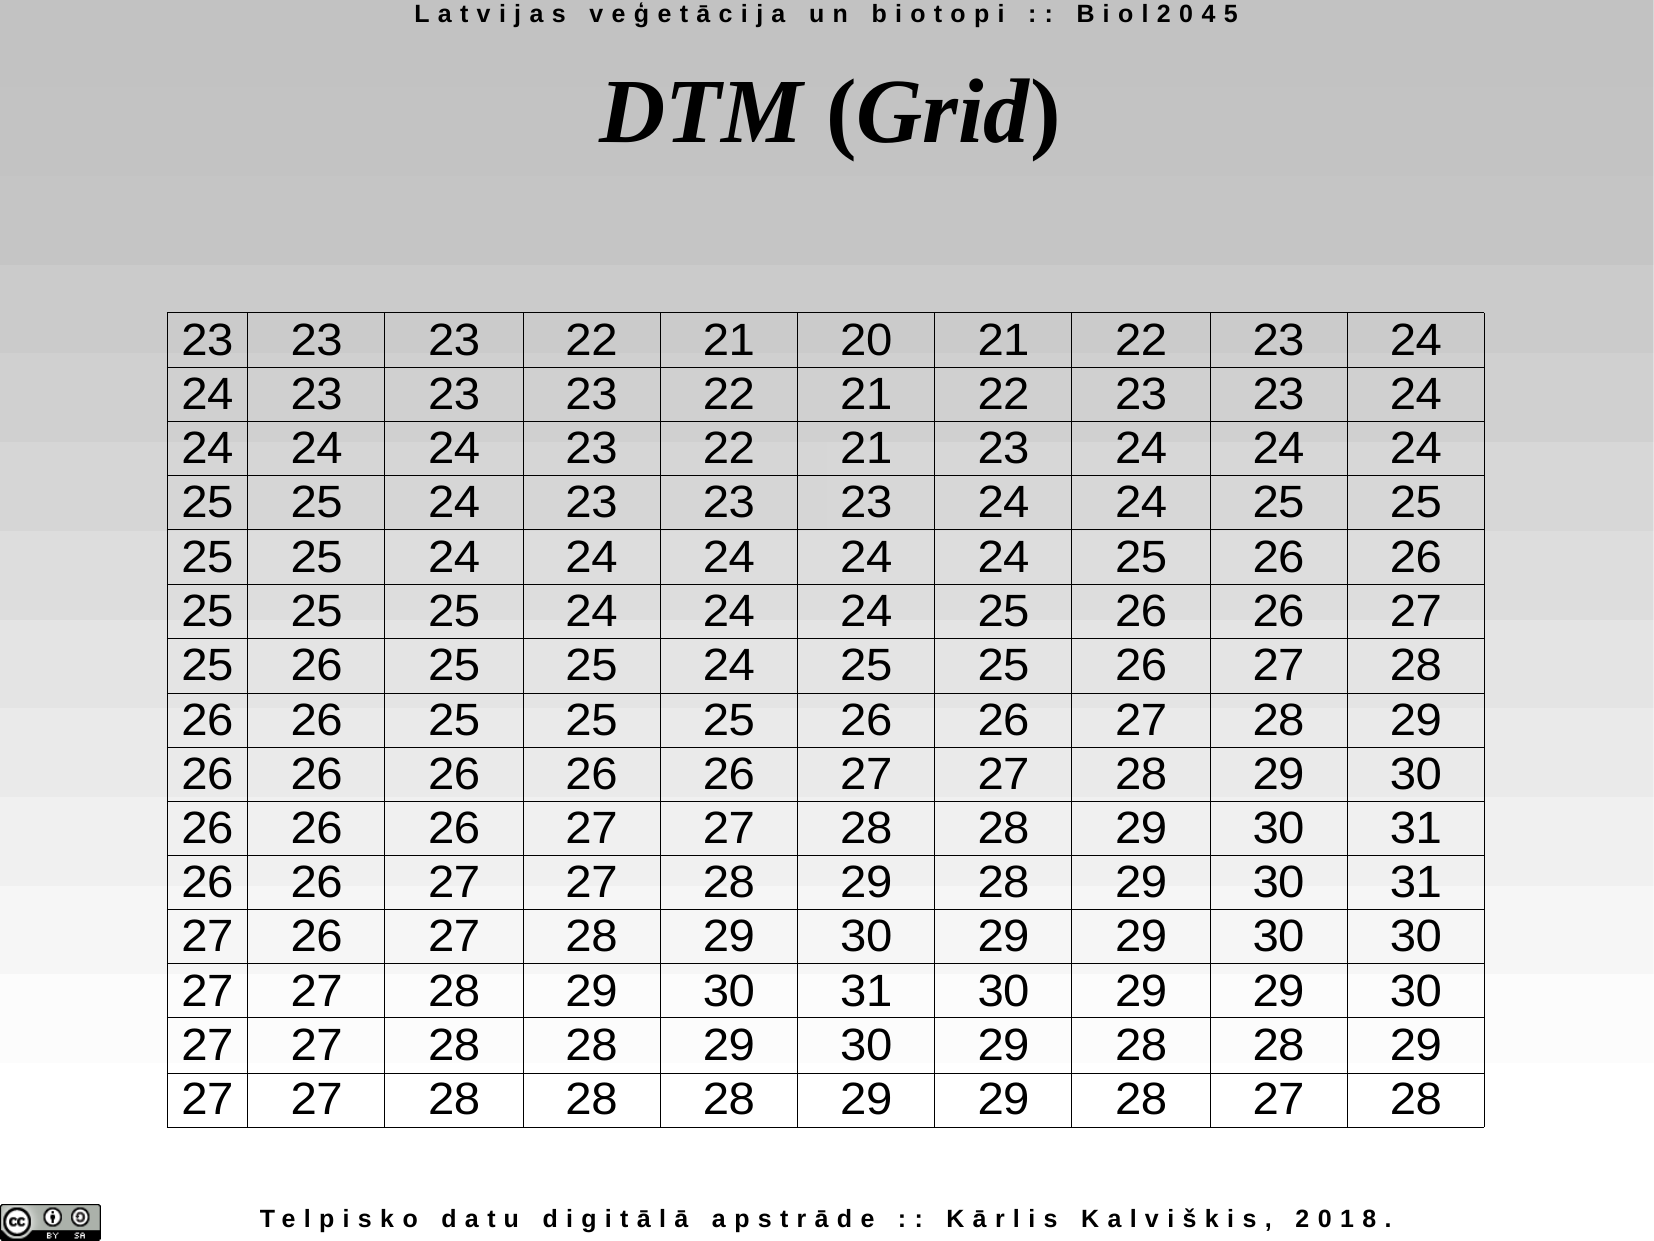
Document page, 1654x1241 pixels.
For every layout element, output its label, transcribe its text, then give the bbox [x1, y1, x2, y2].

chart [166, 312, 1487, 1129]
title DTM (Grid) [34, 61, 1626, 296]
picture [0, 0, 1654, 1241]
